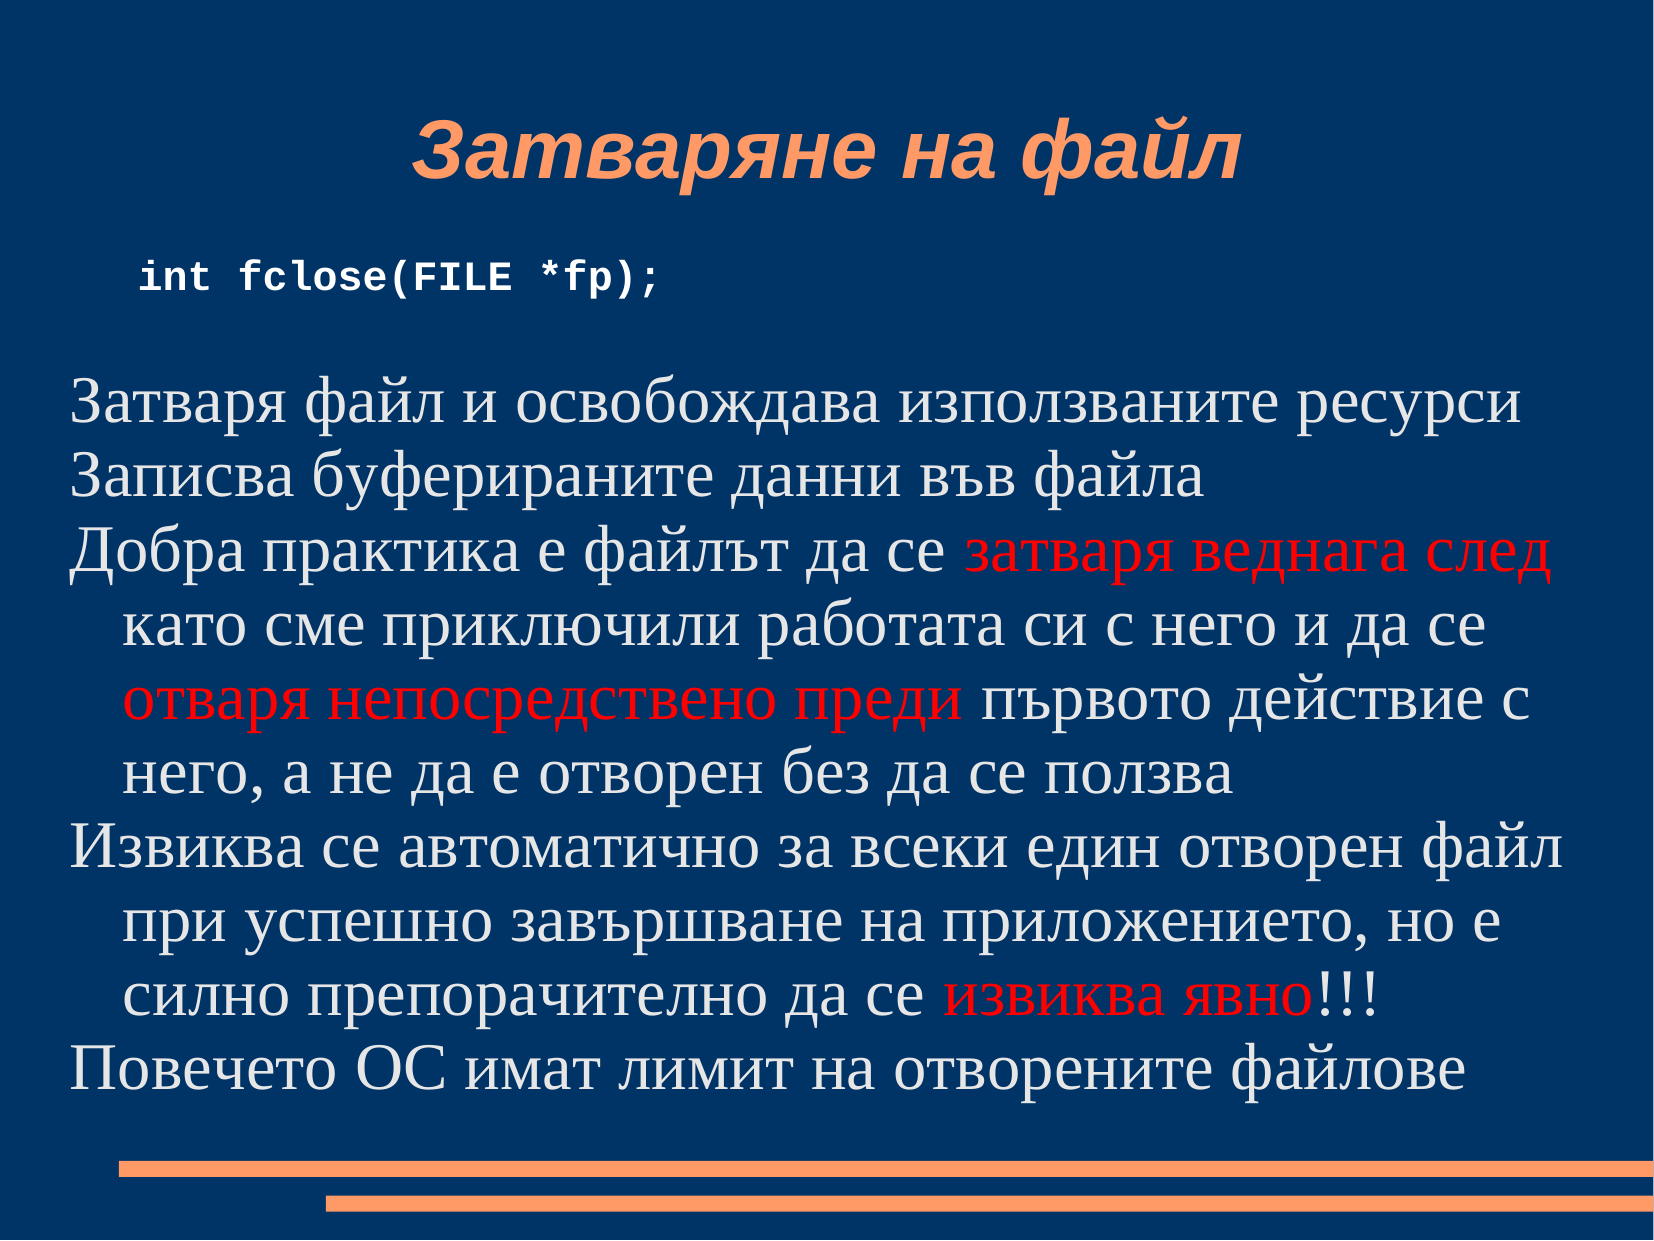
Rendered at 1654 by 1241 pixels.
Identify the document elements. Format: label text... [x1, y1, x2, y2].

text_box int fclose(FILE *fp); [122, 248, 1335, 311]
title Затваряне на файл [121, 46, 1534, 254]
list Затваря файл и освобождава използваните ресурси Записва буферираните данни във файла Добра практика е файлът да се затваря веднага след като сме приключили работата си с него и да се отваря непосредствено преди първото действие с него, а не да е отворен без да се ползва Извиква се автоматично за всеки един отворен файл при успешно завършване на приложението, но е силно препорачително да се извиква явно!!! Повечето ОС имат лимит на отворените файлове [52, 363, 1647, 1104]
